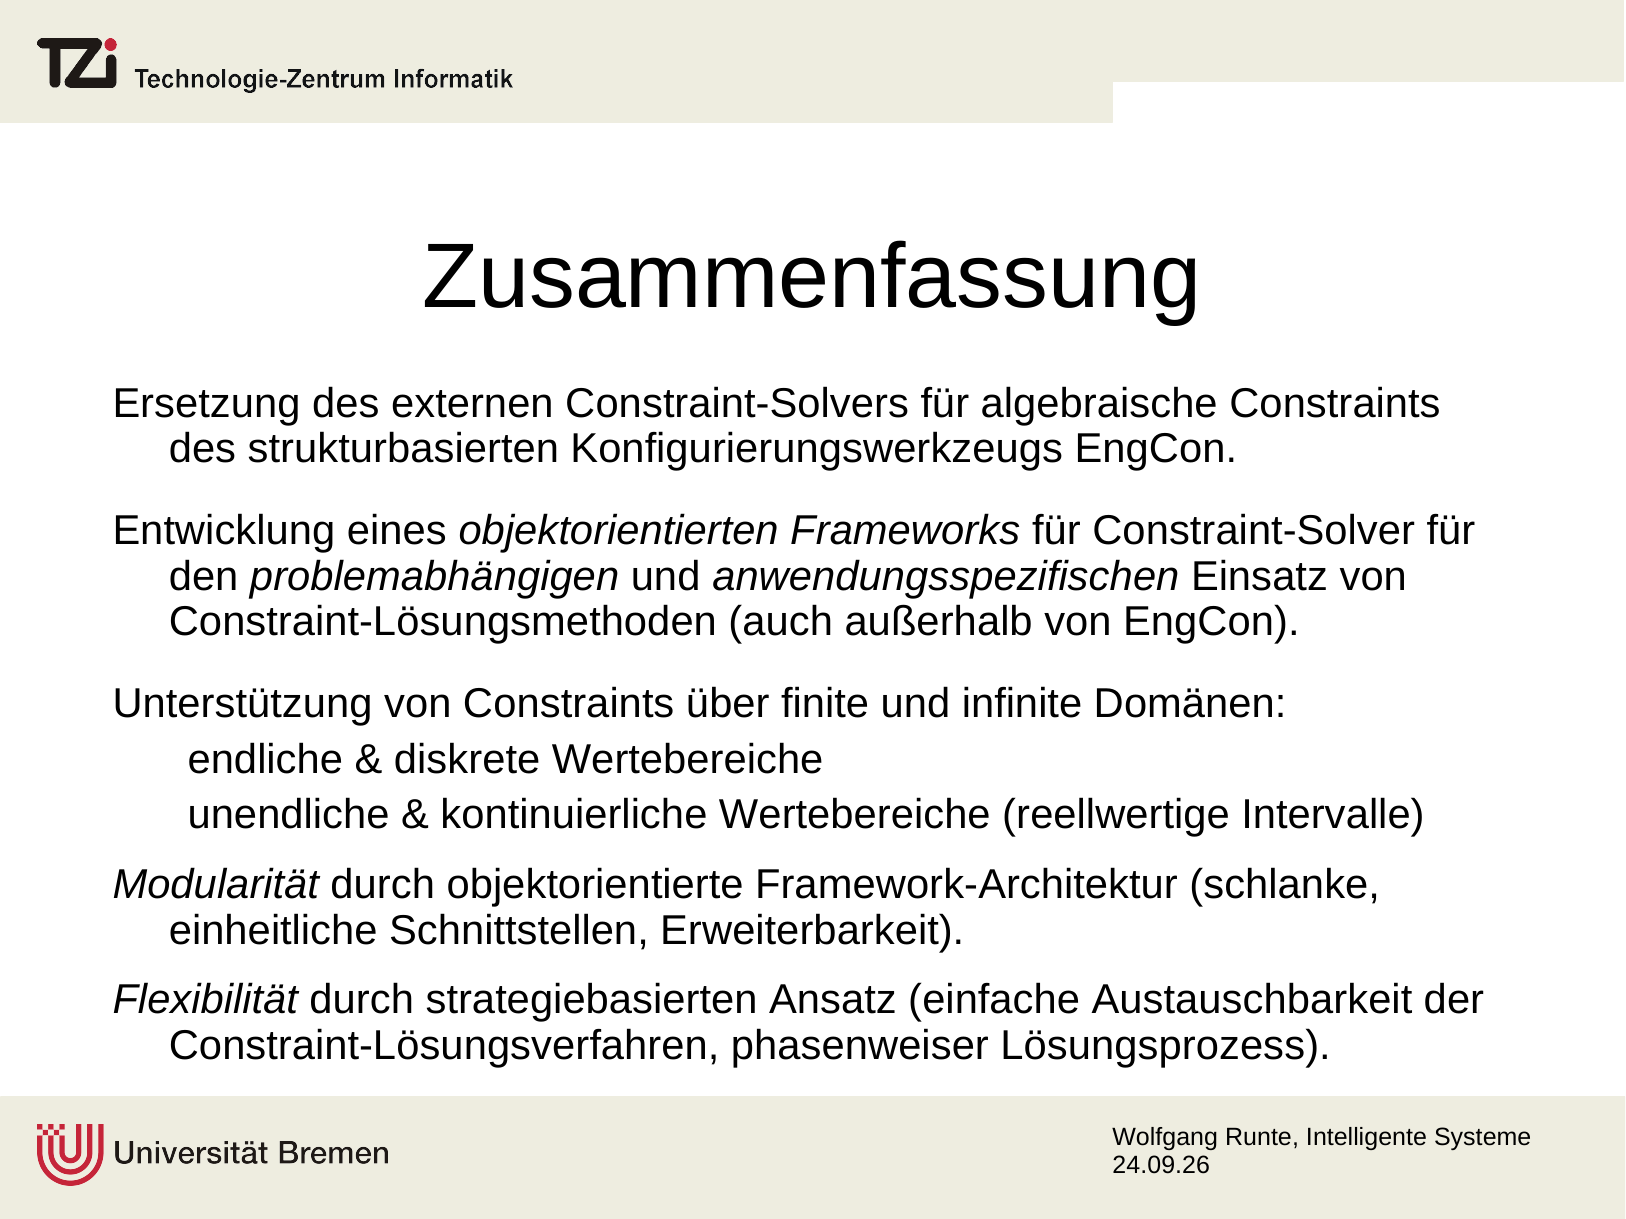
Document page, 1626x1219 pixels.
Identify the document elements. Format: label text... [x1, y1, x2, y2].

picture [37, 38, 513, 93]
list Ersetzung des externen Constraint-Solvers für algebraische Constraints des strukturbasierten Konfigurierungswerkzeugs EngCon. Entwicklung eines objektorientierten Frameworks für Constraint-Solver für den problemabhängigen und anwendungsspezifischen Einsatz von Constraint-Lösungsmethoden (auch außerhalb von EngCon). Unterstützung von Constraints über finite und infinite Domänen: endliche & diskrete Wertebereiche unendliche & kontinuierliche Wertebereiche (reellwertige Intervalle) Modularität durch objektorientierte Framework-Architektur (schlanke, einheitliche Schnittstellen, Erweiterbarkeit). Flexibilität durch strategiebasierten Ansatz (einfache Austauschbarkeit der Constraint-Lösungsverfahren, phasenweiser Lösungsprozess). [112, 381, 1513, 1126]
title Zusammenfassung [112, 162, 1513, 381]
picture [37, 1124, 388, 1186]
